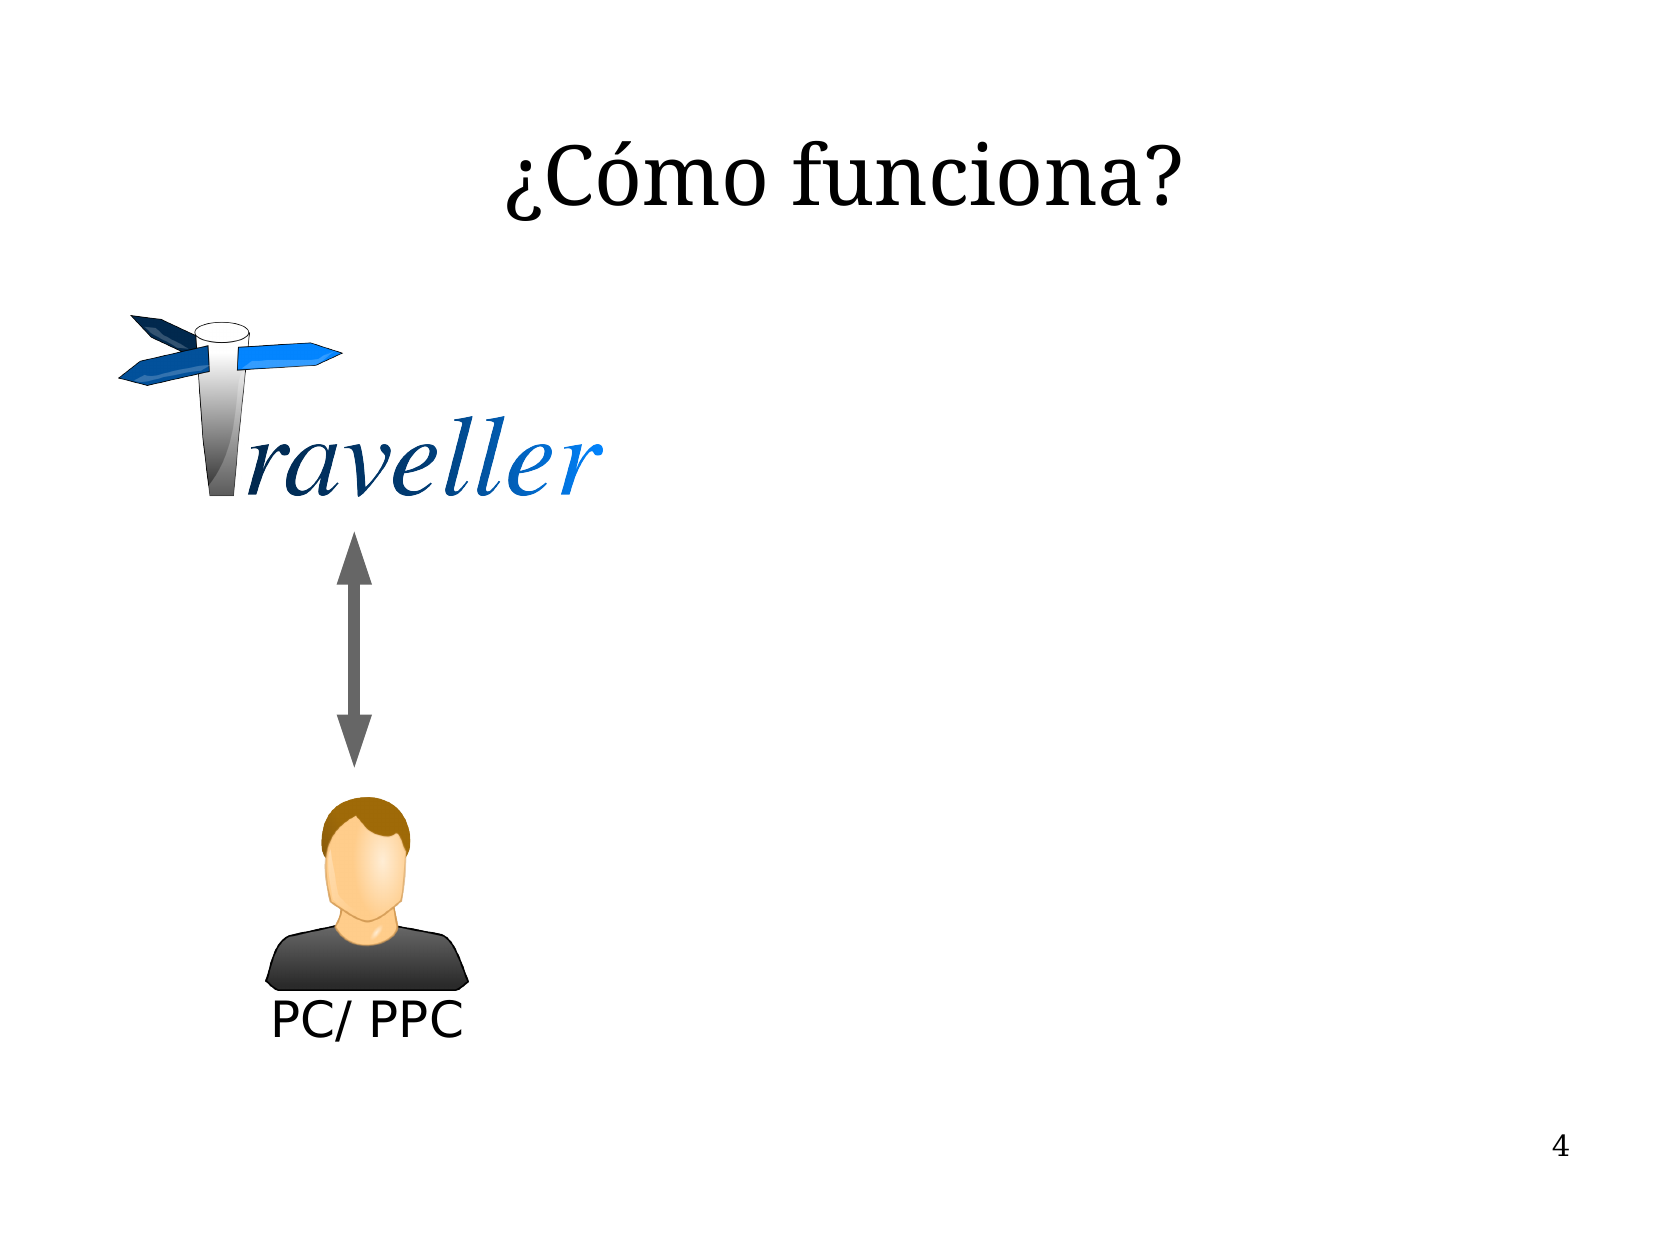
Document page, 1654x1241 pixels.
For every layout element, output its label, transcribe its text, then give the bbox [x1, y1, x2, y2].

title ¿Cómo funciona? [82, 18, 1571, 288]
text_box PC/ PPC [252, 992, 475, 1071]
picture [265, 797, 469, 991]
picture [118, 315, 603, 502]
subtitle [82, 297, 1571, 1117]
